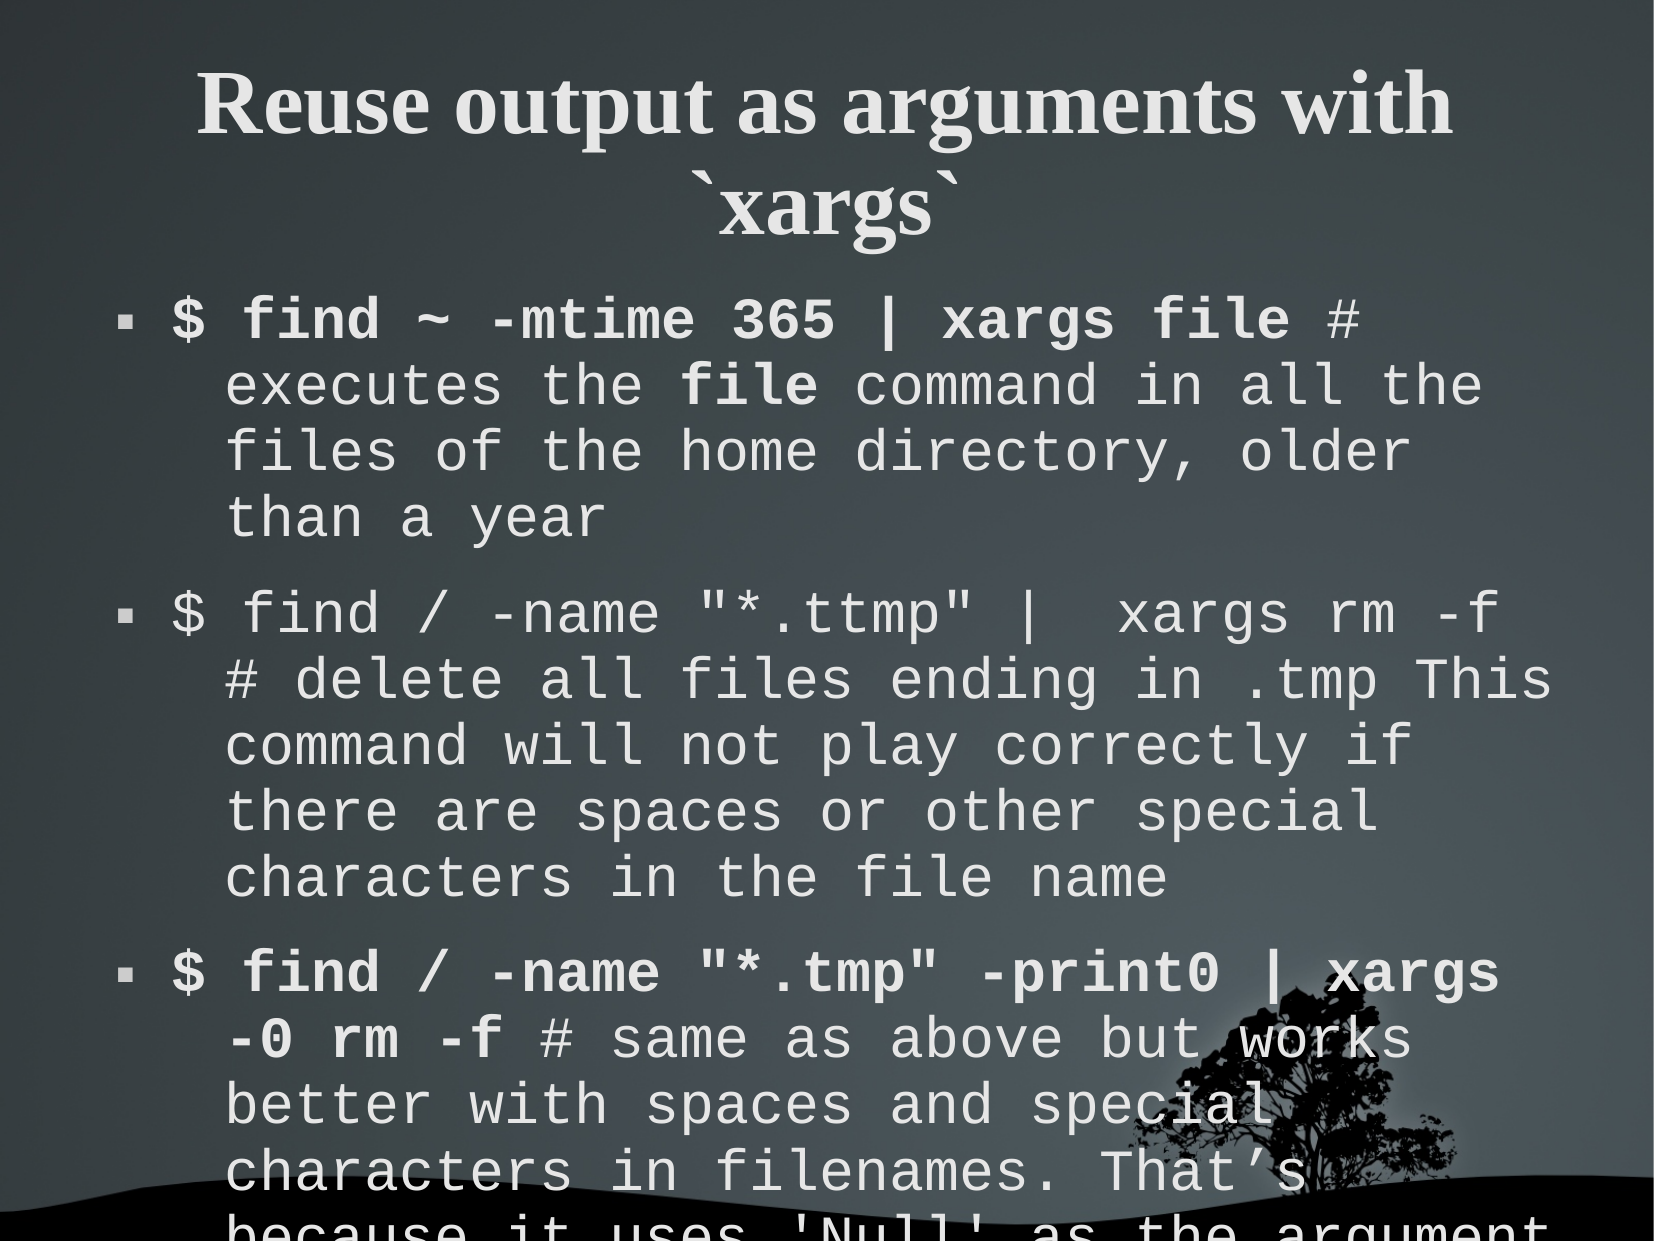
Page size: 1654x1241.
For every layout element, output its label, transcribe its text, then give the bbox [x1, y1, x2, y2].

picture [1422, 1229, 1429, 1241]
picture [828, 1225, 836, 1241]
picture [1434, 1229, 1441, 1241]
picture [268, 1228, 285, 1238]
list $ find ~ -mtime 365 | xargs file # executes the file command in all the files of the home directory, older than a year $ find / -name "*.ttmp" | xargs rm -f # delete all files ending in .tmp This command will not play correctly if there are spaces or other special characters in the file name $ find / -name "*.tmp" -print0 | xargs -0 rm -f # same as above but works better with spaces and special characters in filenames. That’s because it uses 'Null' as the argument delimiter instead of space. [82, 290, 1571, 1147]
picture [443, 1228, 460, 1238]
picture [1179, 1229, 1194, 1241]
picture [688, 1228, 705, 1238]
picture [1213, 1228, 1230, 1238]
title Reuse output as arguments with `xargs` [82, 49, 1571, 257]
picture [1353, 1229, 1369, 1241]
picture [234, 1229, 250, 1241]
picture [1458, 1228, 1475, 1238]
picture [1494, 1229, 1509, 1241]
picture [0, 0, 1654, 1241]
